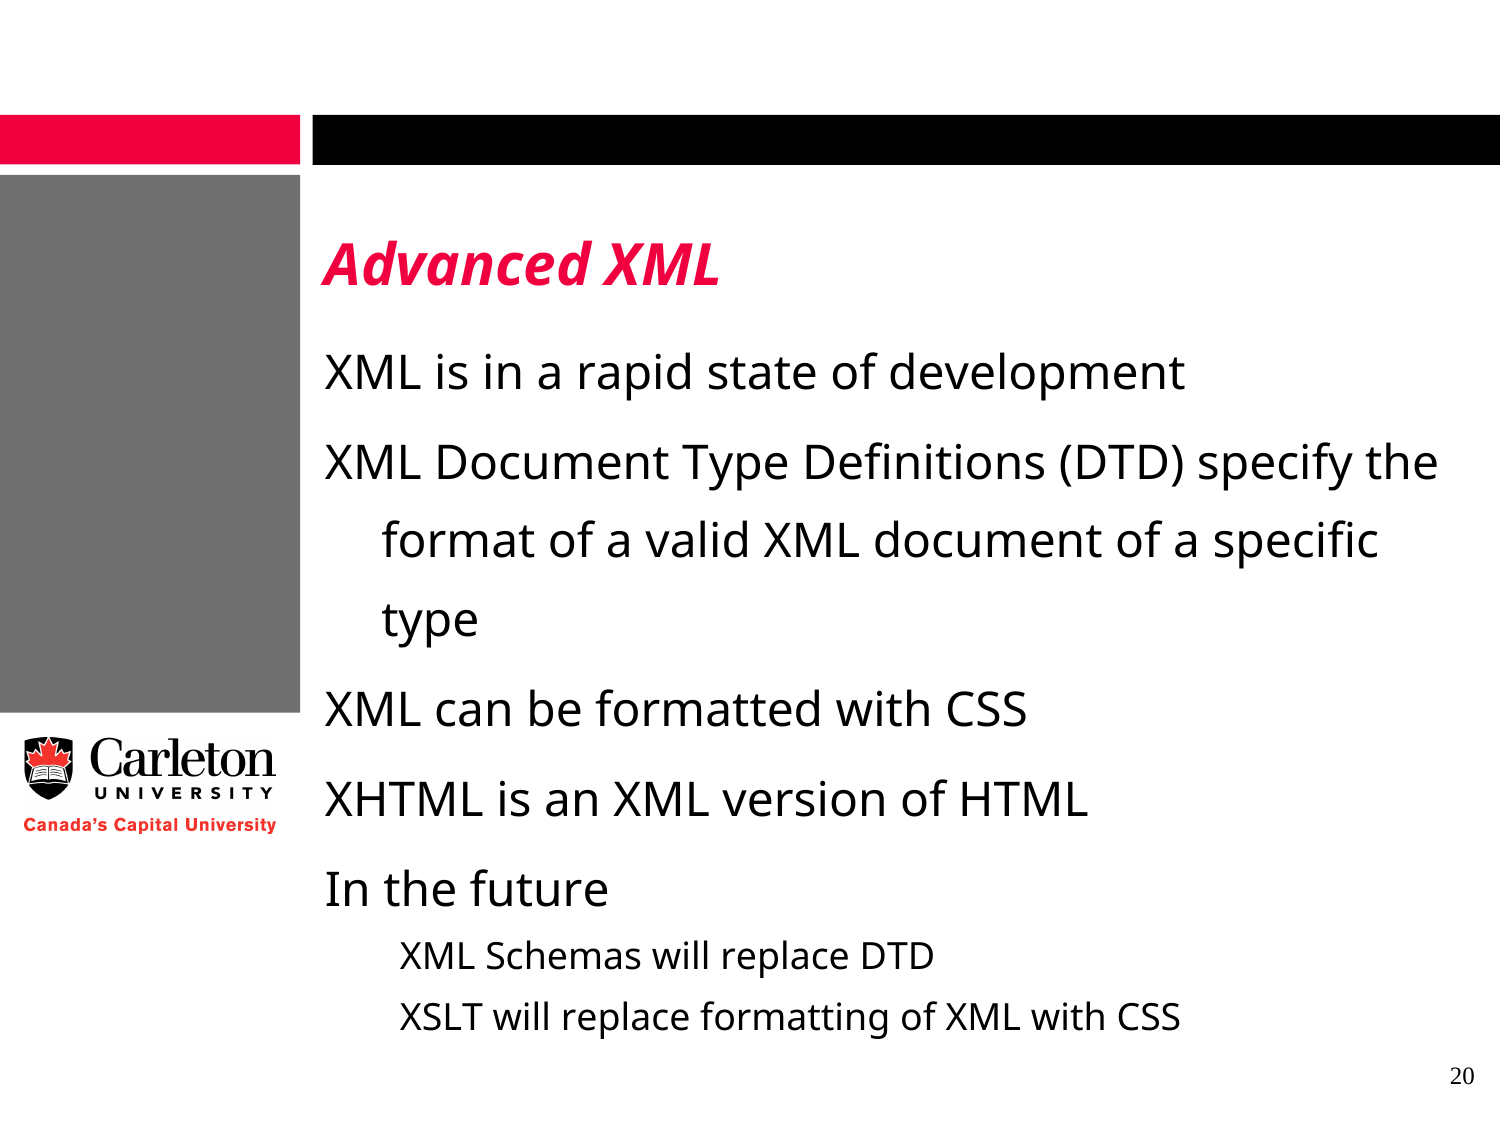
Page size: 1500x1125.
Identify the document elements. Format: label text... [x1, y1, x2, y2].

picture [24, 737, 276, 834]
title Advanced XML [324, 194, 1450, 324]
list XML is in a rapid state of development XML Document Type Definitions (DTD) specify the format of a valid XML document of a specific type XML can be formatted with CSS XHTML is an XML version of HTML In the future XML Schemas will replace DTD XSLT will replace formatting of XML with CSS [324, 324, 1450, 1036]
